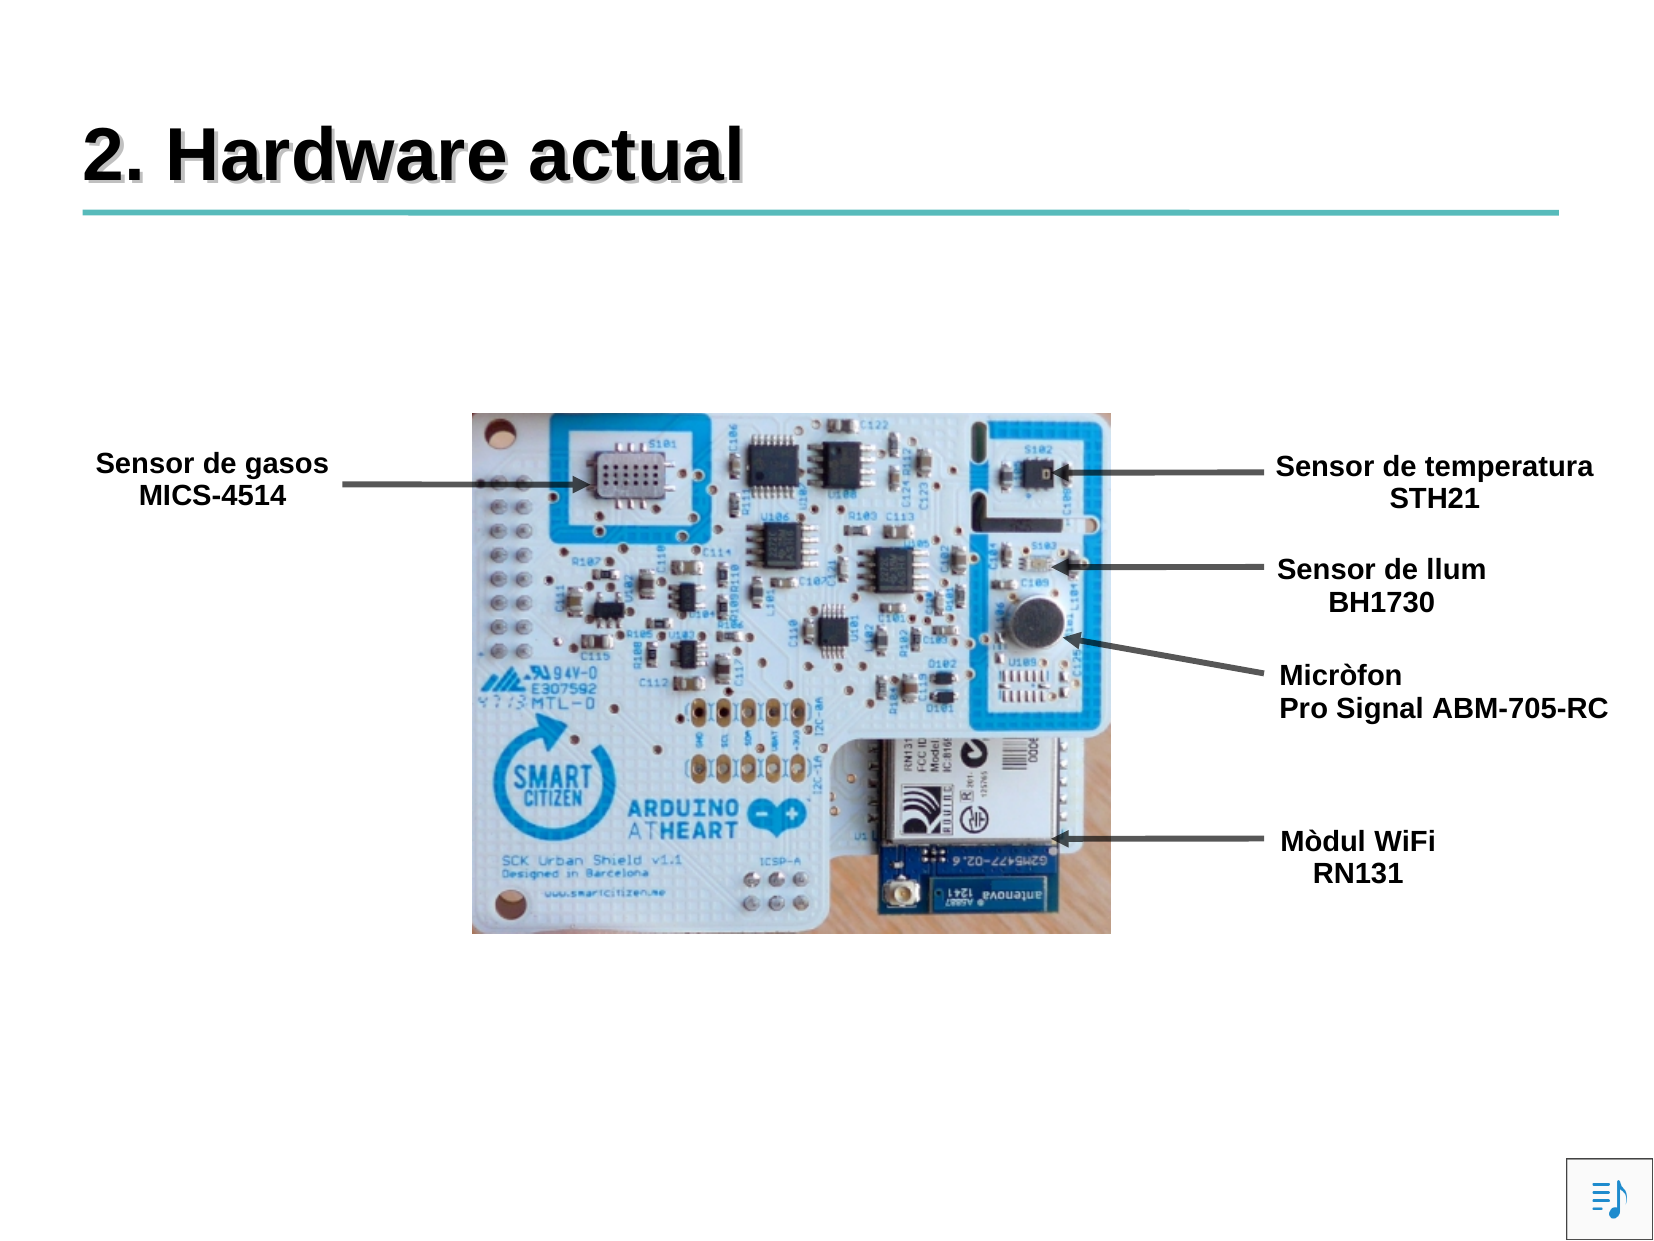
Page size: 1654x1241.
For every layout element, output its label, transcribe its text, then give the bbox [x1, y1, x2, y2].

text_box Mòdul WiFi RN131 [1216, 814, 1501, 910]
text_box Sensor de gasos MICS-4514 [70, 437, 355, 532]
text_box Sensor de temperatura STH21 [1240, 440, 1630, 555]
text_box Sensor de llum BH1730 [1240, 543, 1524, 638]
title 2. Hardware actual [82, 49, 1571, 257]
text_box [1565, 1157, 1654, 1241]
text_box Micròfon Pro Signal ABM-705-RC [1263, 649, 1654, 765]
picture [472, 413, 1111, 934]
